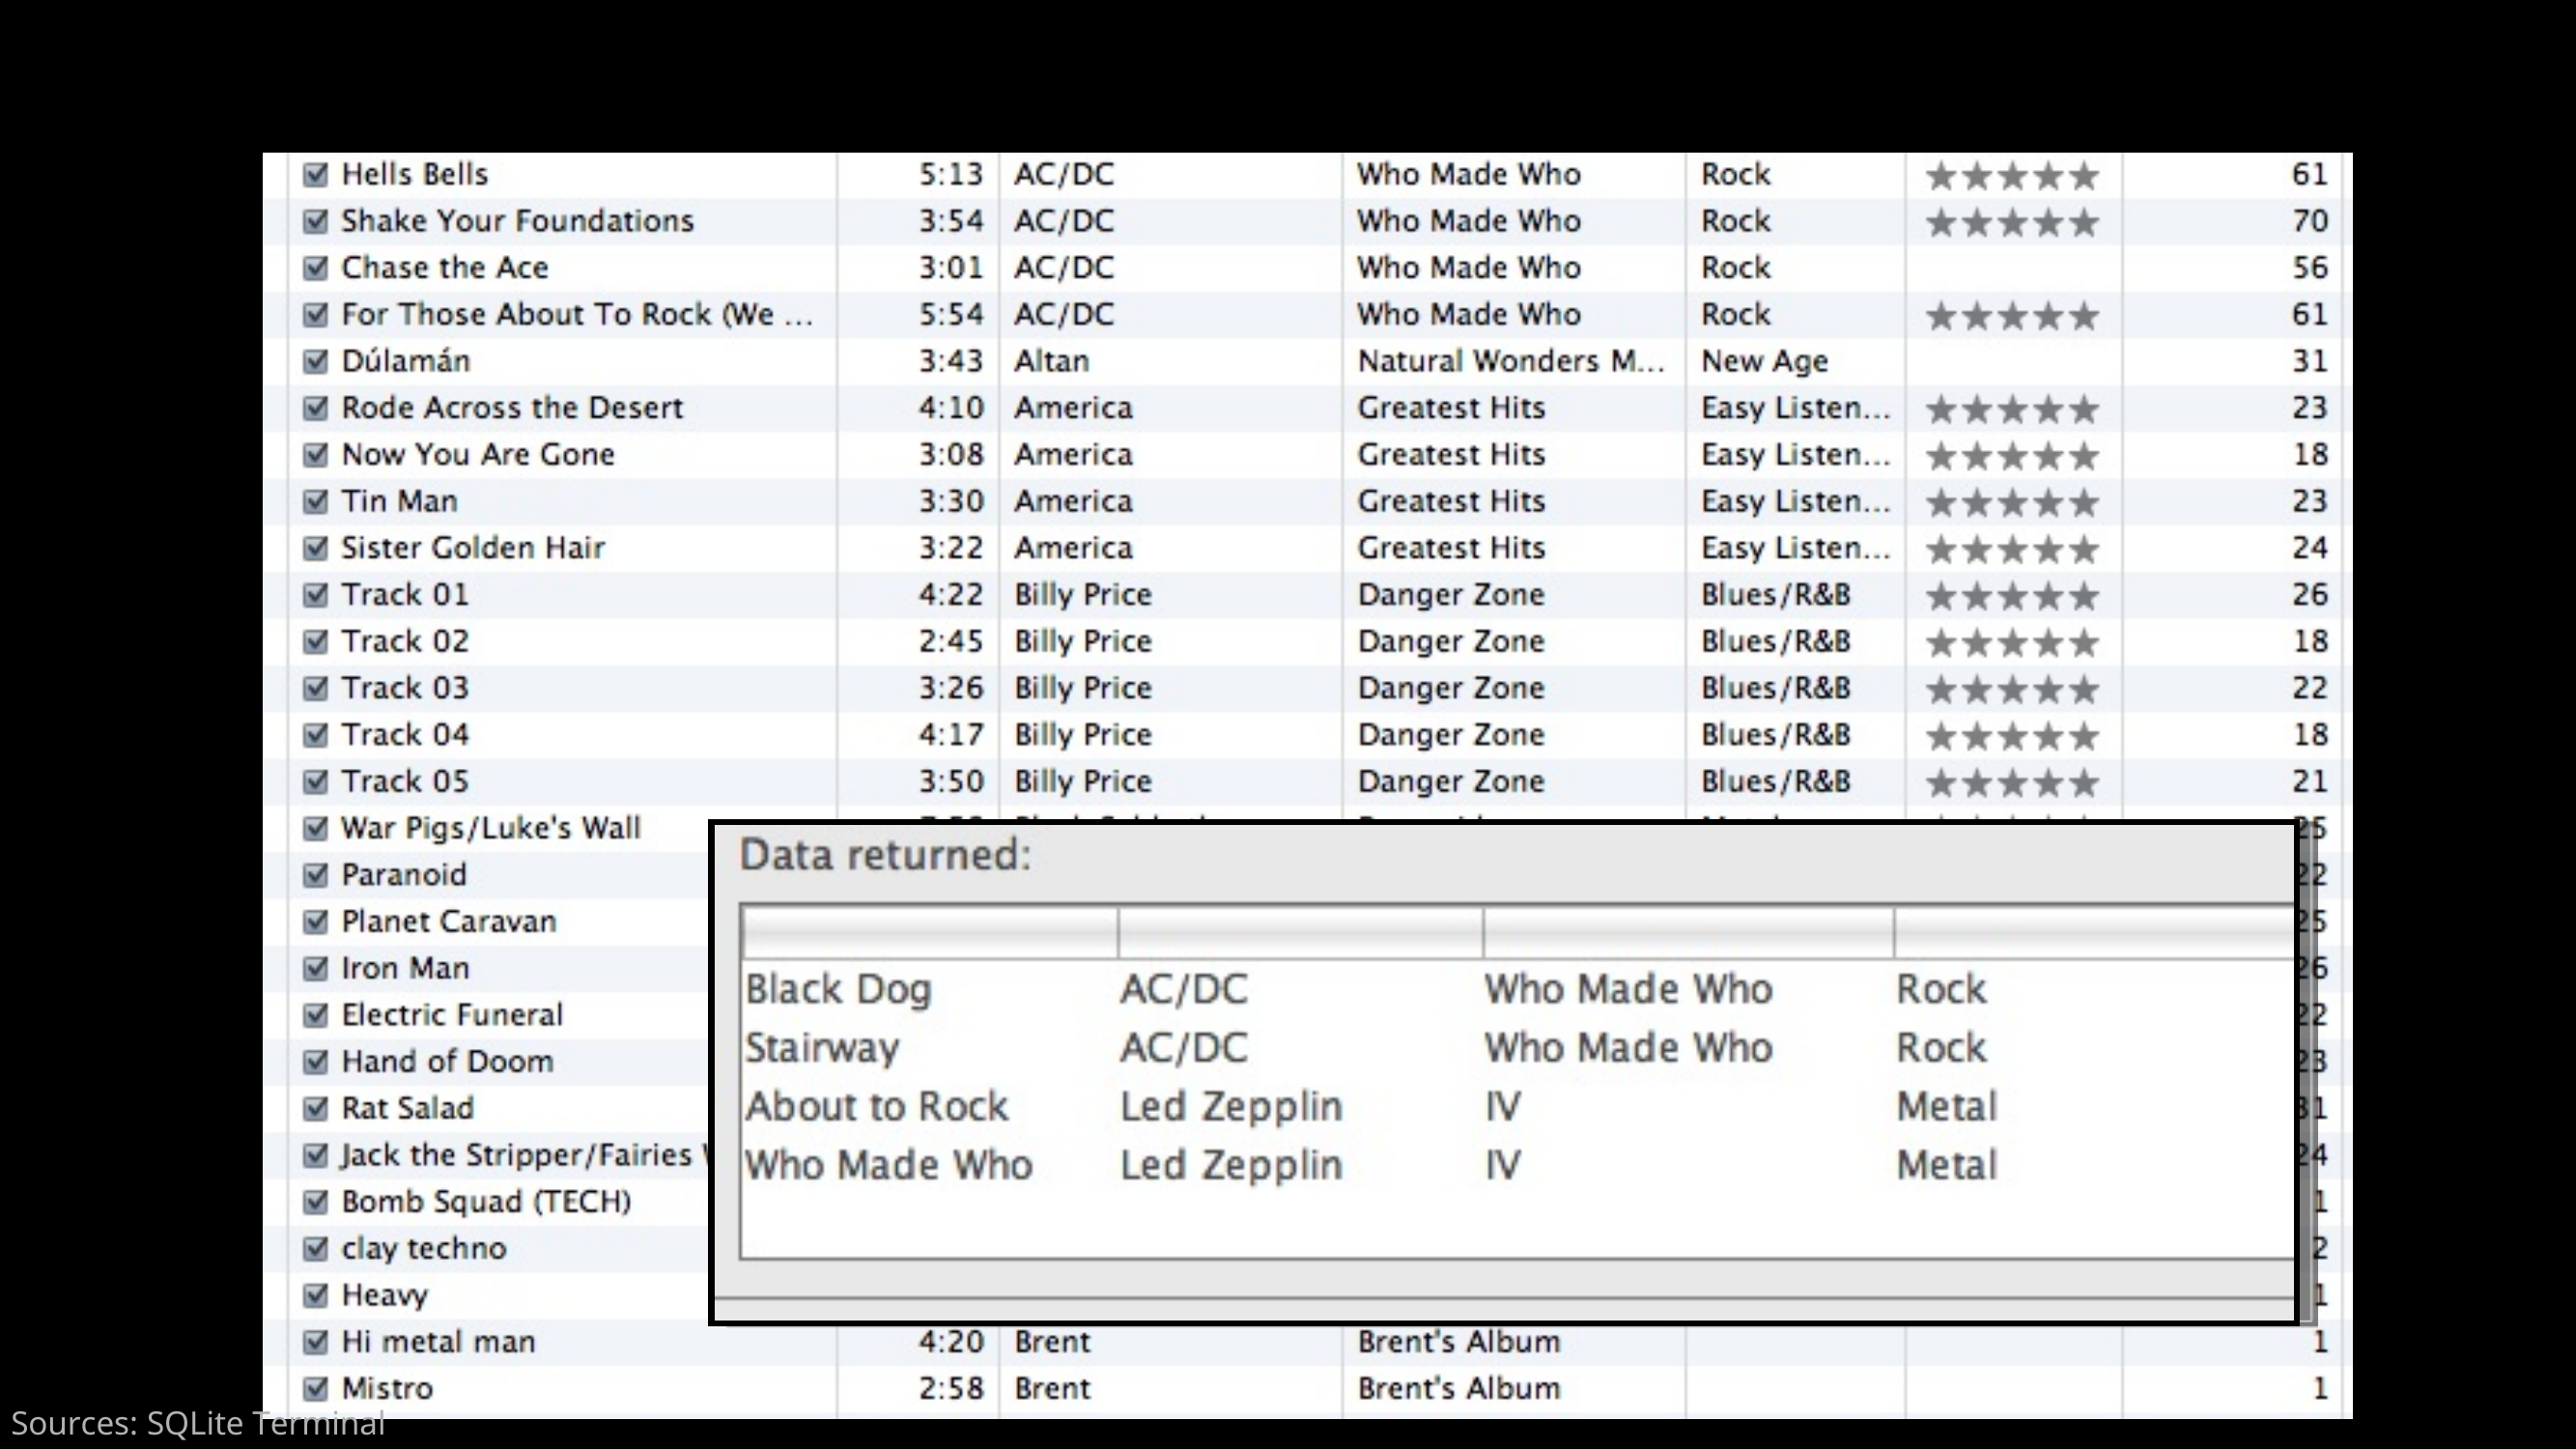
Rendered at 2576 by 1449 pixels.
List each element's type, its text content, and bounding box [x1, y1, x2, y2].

text_box Sources: SQLite Terminal [0, 1395, 402, 1449]
picture [263, 153, 2353, 1419]
